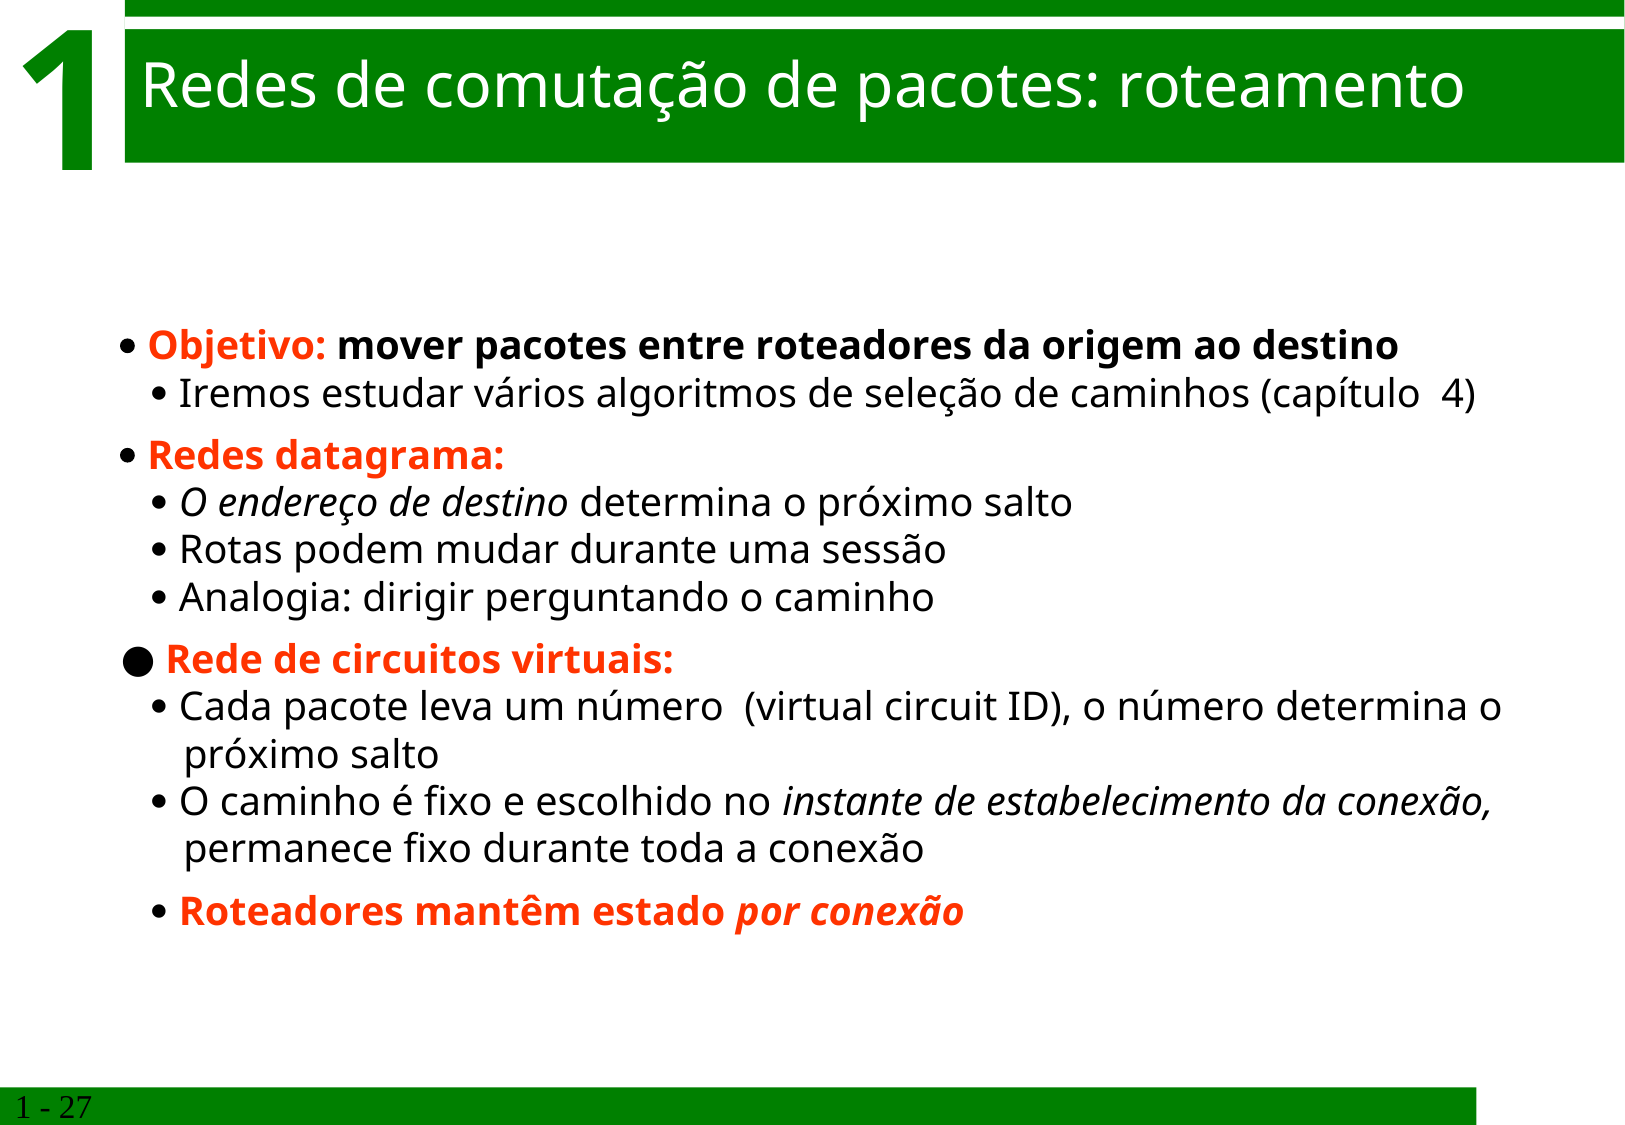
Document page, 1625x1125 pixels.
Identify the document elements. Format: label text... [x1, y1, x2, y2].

text_box Redes de comutação de pacotes: roteamento [125, 37, 1625, 138]
list  Objetivo: mover pacotes entre roteadores da origem ao destino  Iremos estudar vários algoritmos de seleção de caminhos (capítulo 4)  Redes datagrama:  O endereço de destino determina o próximo salto  Rotas podem mudar durante uma sessão  Analogia: dirigir perguntando o caminho Rede de circuitos virtuais:  Cada pacote leva um número (virtual circuit ID), o número determina o próximo salto  O caminho é fixo e escolhido no instante de estabelecimento da conexão, permanece fixo durante toda a conexão  Roteadores mantêm estado por conexão [106, 312, 1528, 977]
